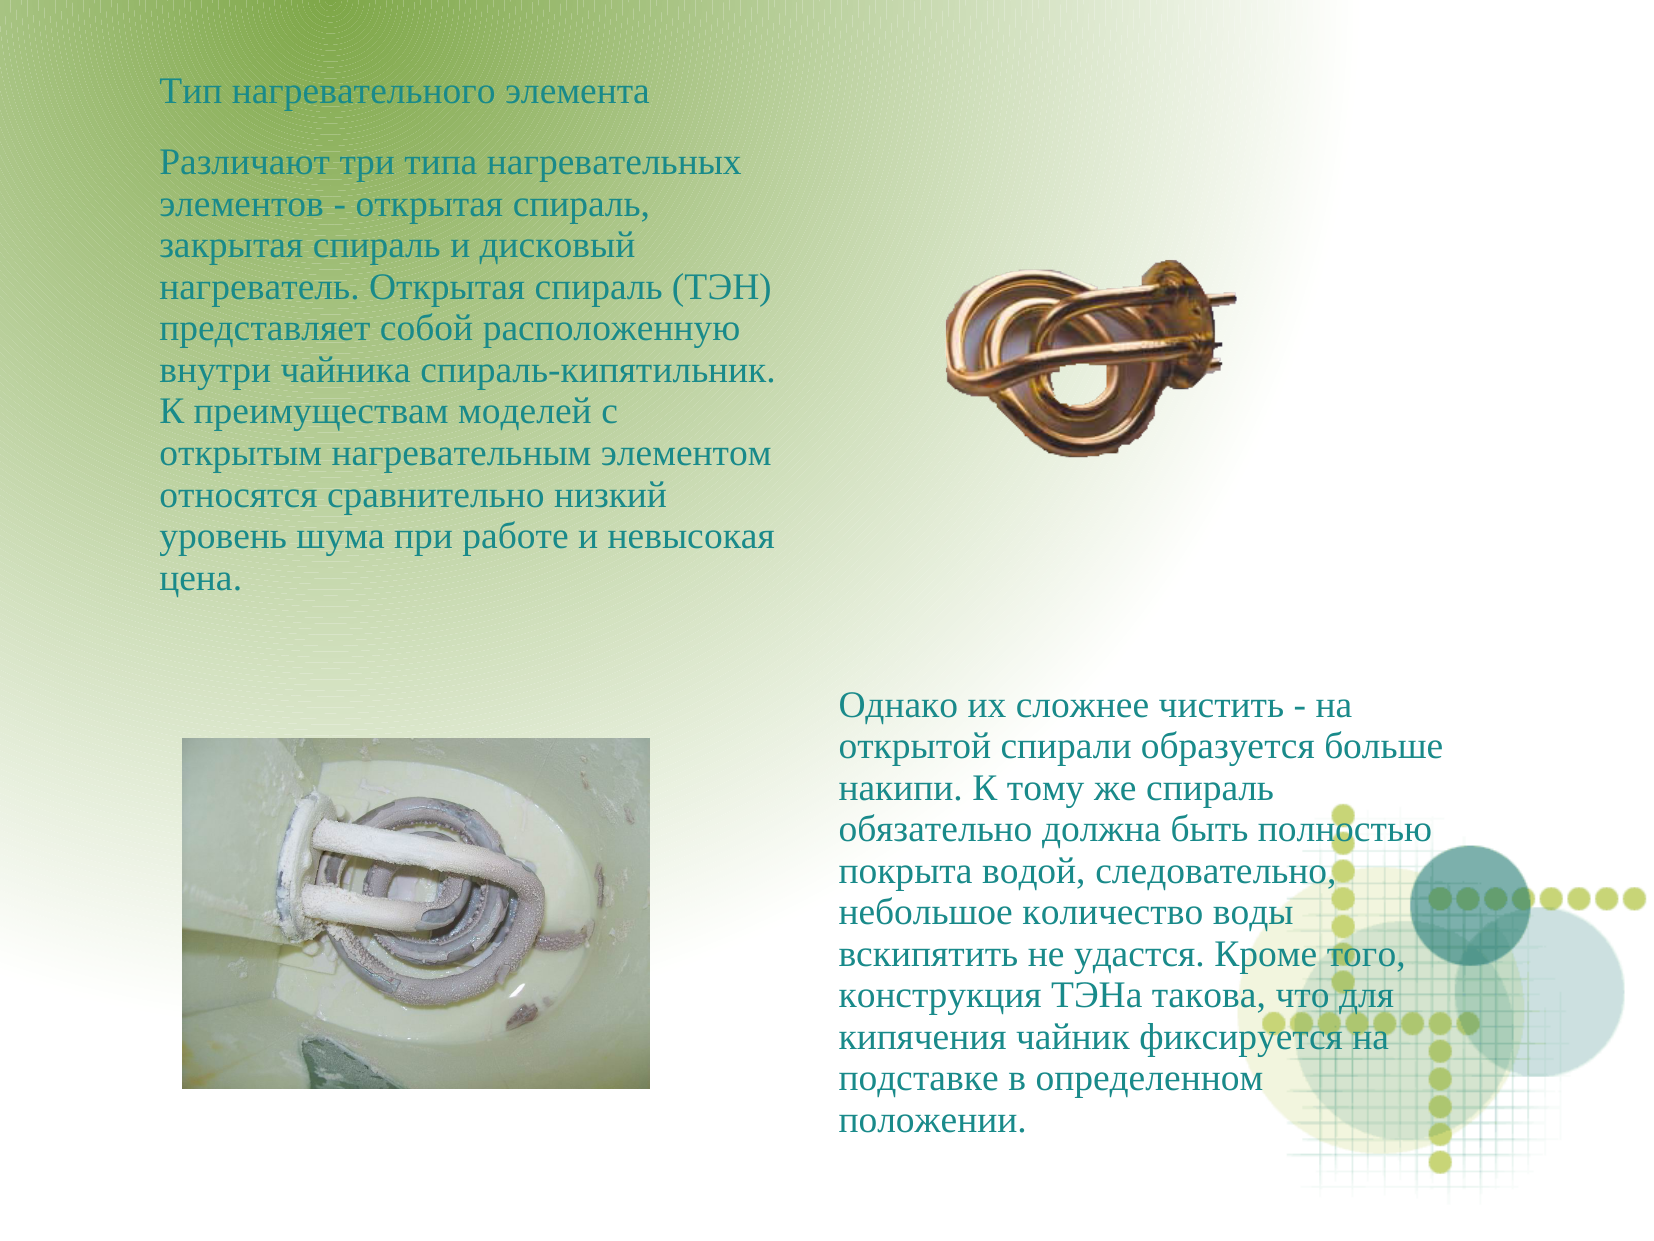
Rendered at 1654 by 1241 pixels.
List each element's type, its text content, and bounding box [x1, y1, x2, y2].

list Тип нагревательного элемента Различают три типа нагревательных элементов - открытая спираль, закрытая спираль и дисковый нагреватель. Открытая спираль (ТЭН) представляет собой расположенную внутри чайника спираль-кипятильник. К преимуществам моделей с открытым нагревательным элементом относятся сравнительно низкий уровень шума при работе и невысокая цена. [88, 70, 778, 611]
picture [861, 206, 1300, 489]
picture [1224, 792, 1654, 1211]
list Однако их сложнее чистить - на открытой спирали образуется больше накипи. К тому же спираль обязательно должна быть полностью покрыта водой, следовательно, небольшое количество воды вскипятить не удастся. Кроме того, конструкция ТЭНа такова, что для кипячения чайник фиксируется на подставке в определенном положении. [767, 683, 1457, 1152]
picture [182, 738, 650, 1089]
